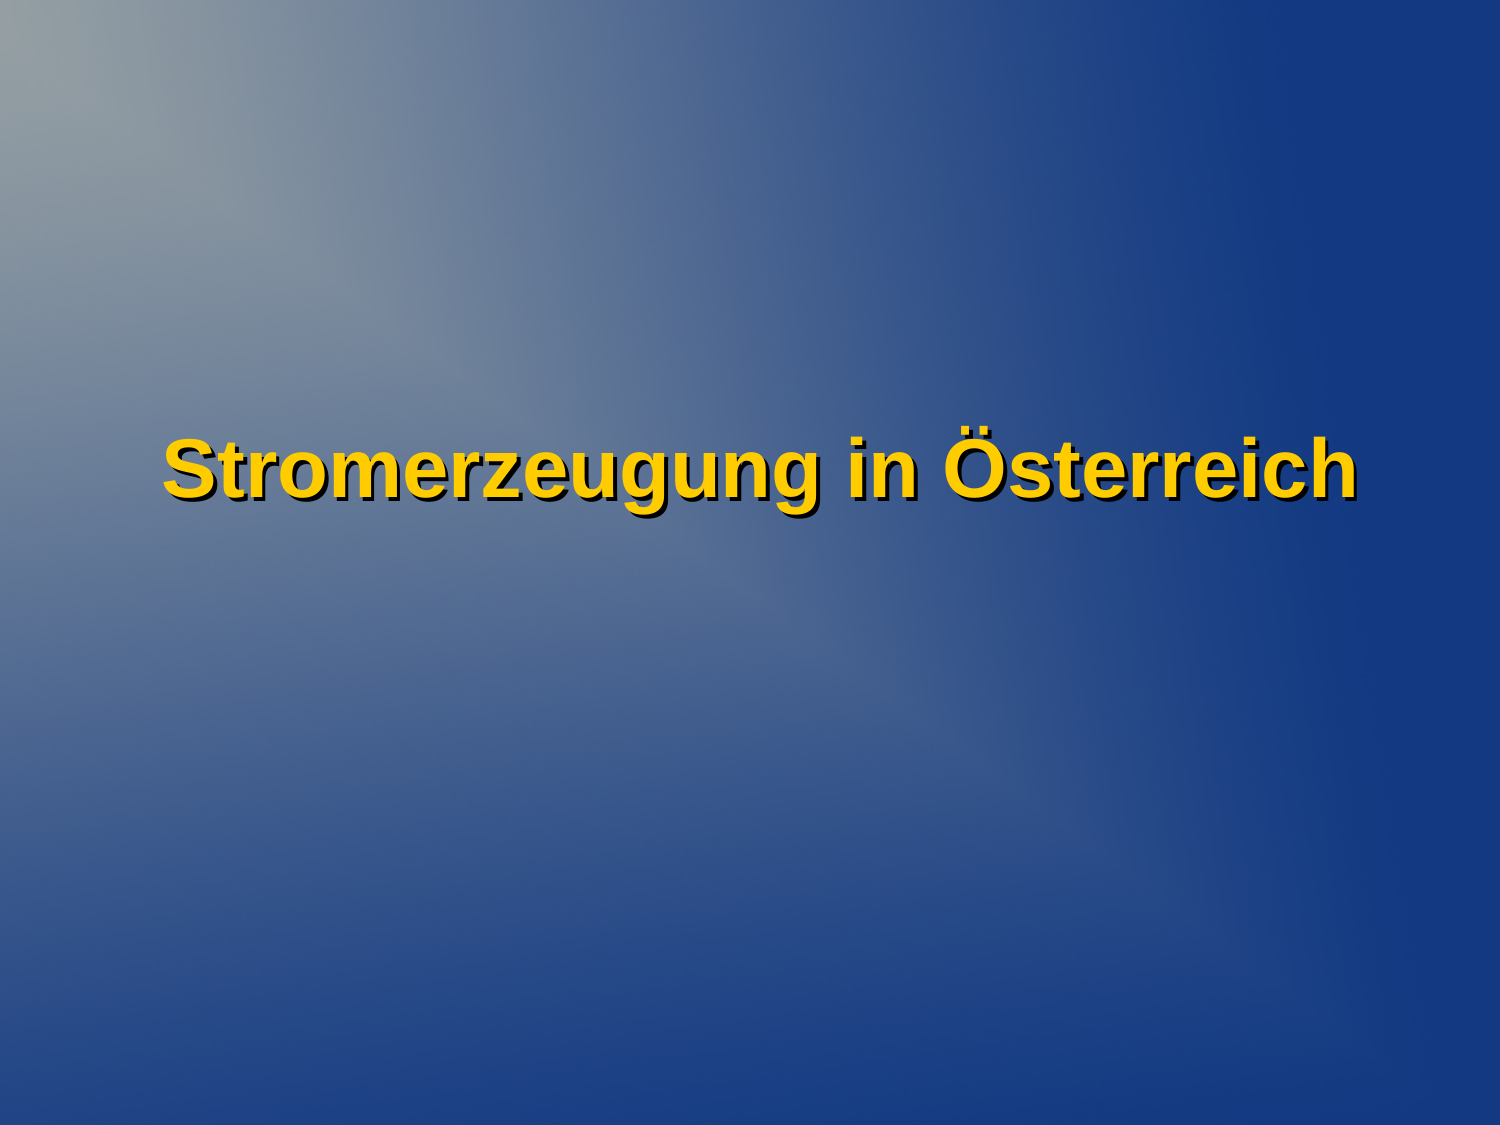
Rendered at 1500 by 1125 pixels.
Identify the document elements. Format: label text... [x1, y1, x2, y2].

picture [0, 0, 1500, 1125]
title Stromerzeugung in Österreich [59, 312, 1463, 625]
